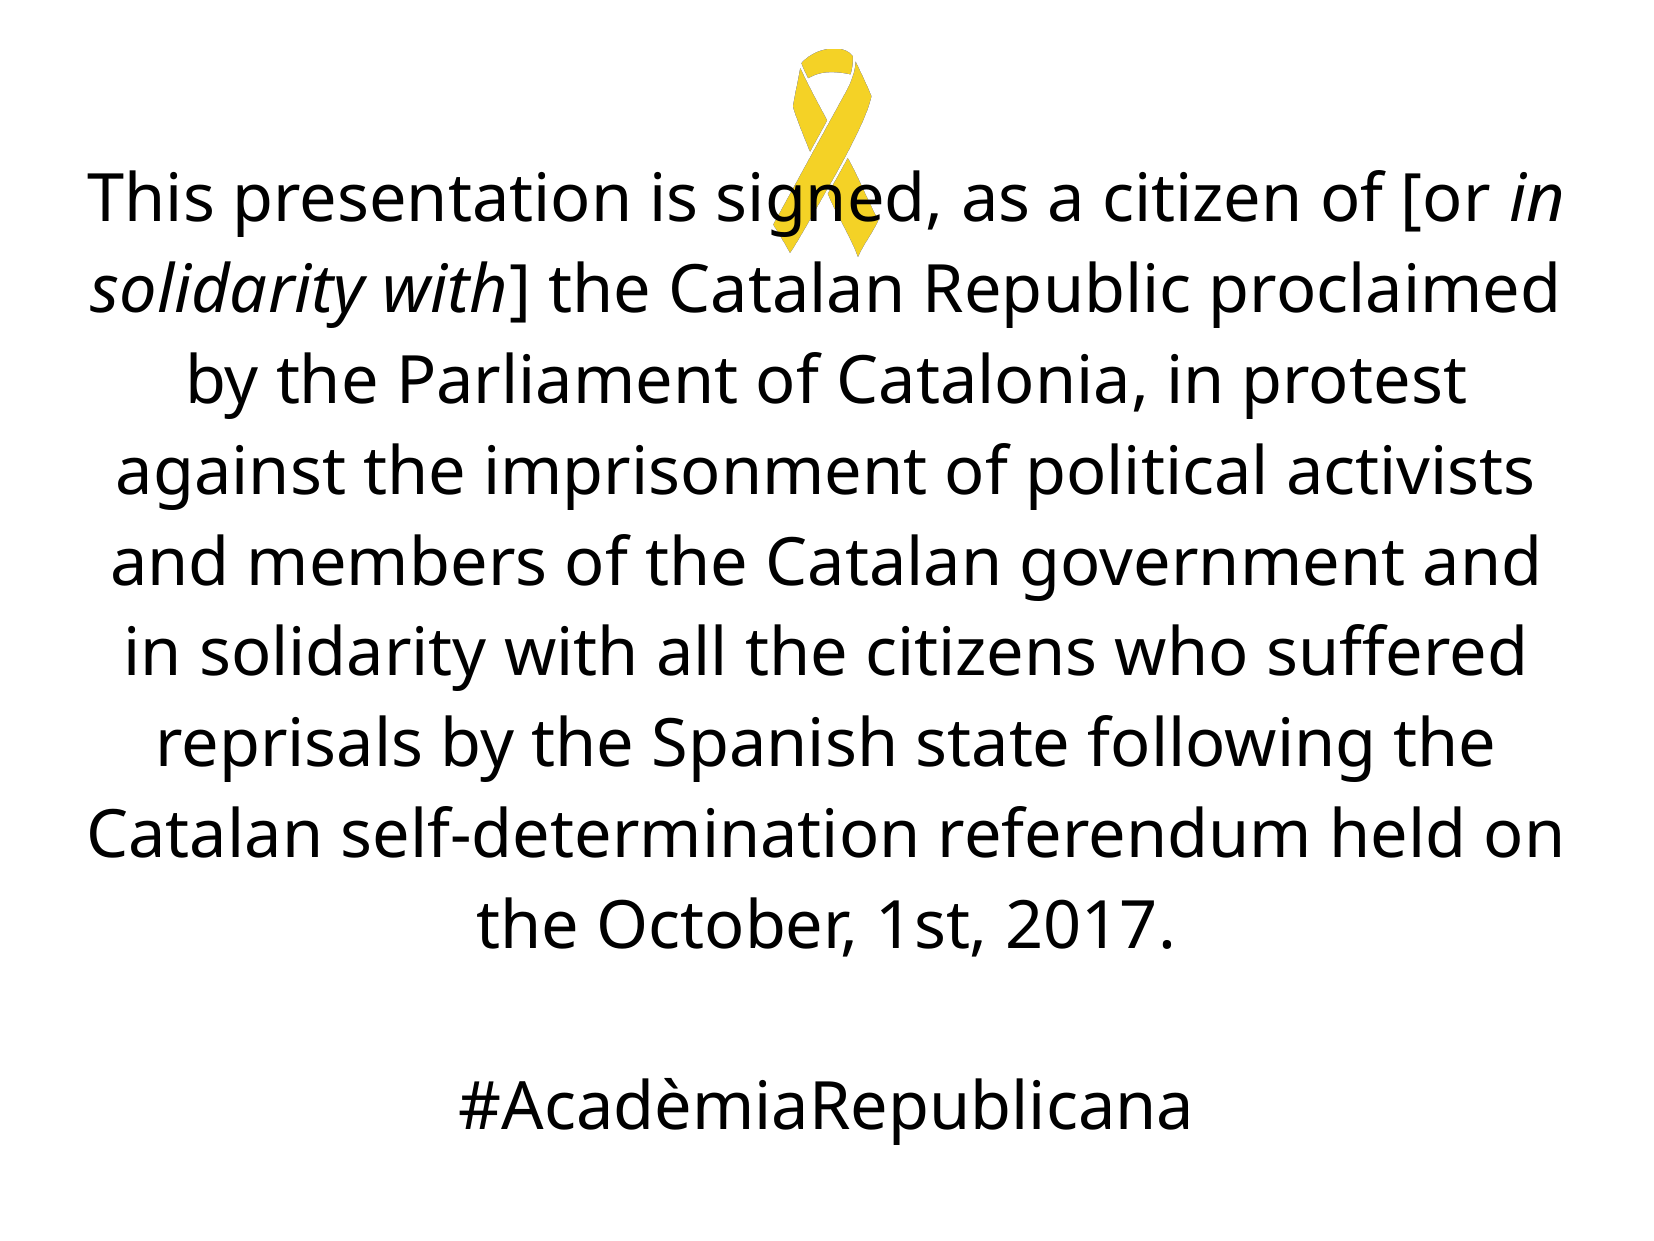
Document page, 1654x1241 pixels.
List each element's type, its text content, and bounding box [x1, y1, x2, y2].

subtitle This presentation is signed, as a citizen of [or in solidarity with] the Catalan Republic proclaimed by the Parliament of Catalonia, in protest against the imprisonment of political activists and members of the Catalan government and in solidarity with all the citizens who suffered reprisals by the Spanish state following the Catalan self-determination referendum held on the October, 1st, 2017. #AcadèmiaRepublicana [82, 238, 1571, 1062]
picture [723, 202, 738, 217]
picture [723, 49, 931, 238]
